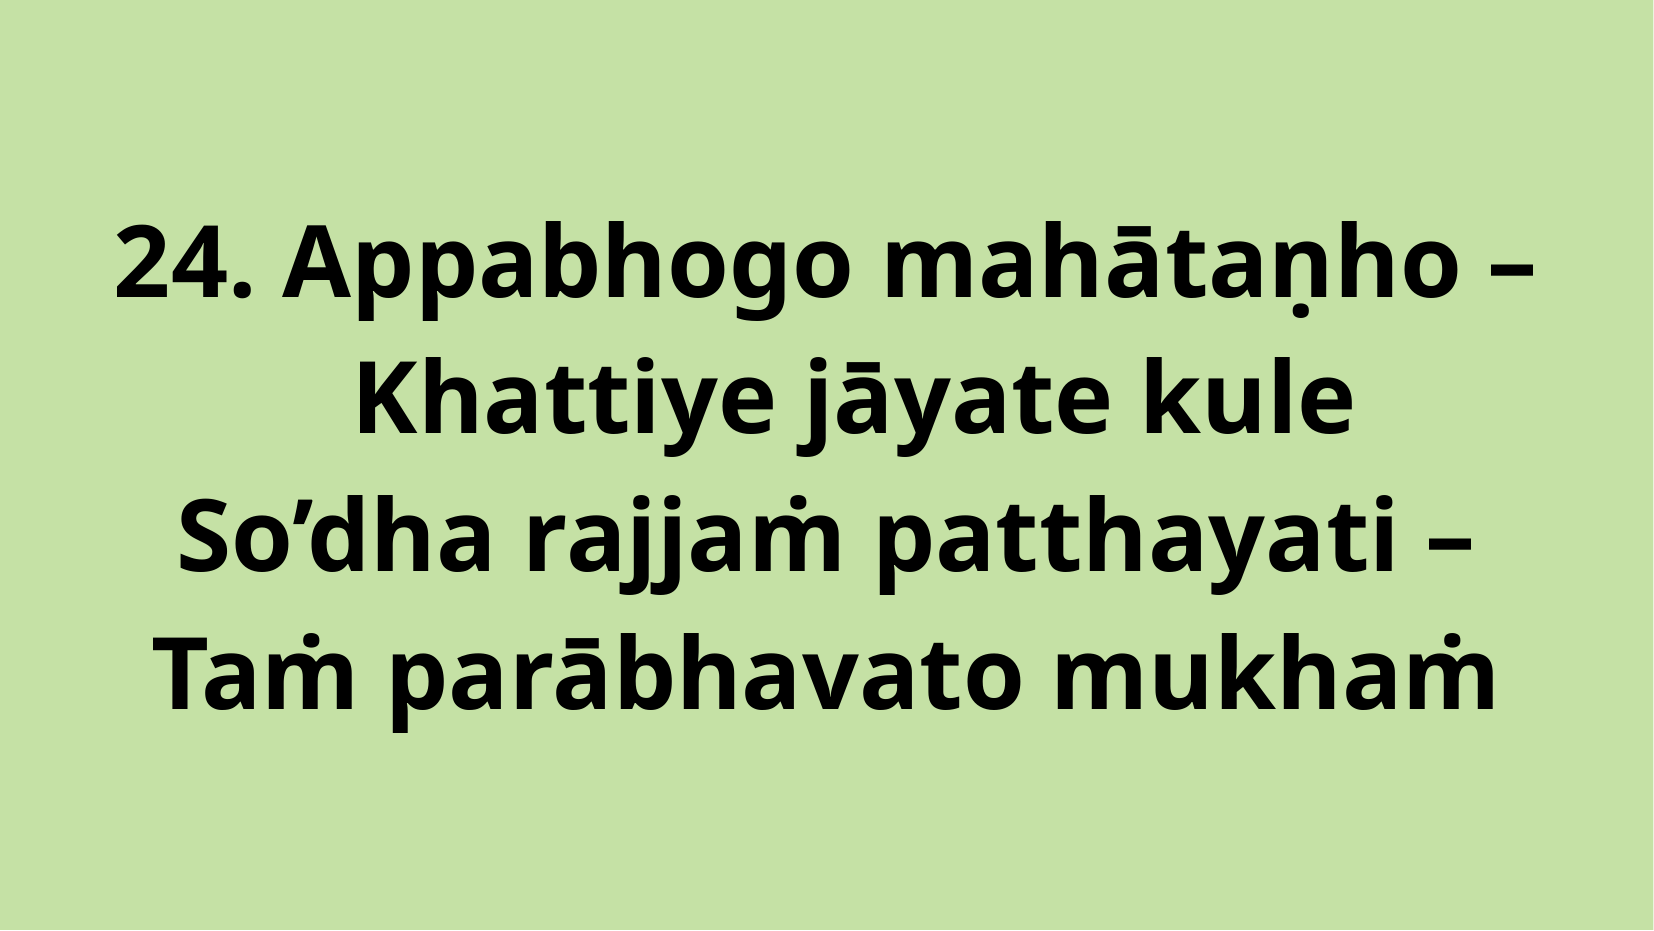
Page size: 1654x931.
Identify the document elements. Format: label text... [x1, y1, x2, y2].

subtitle 24. Appabhogo mahātaṇho – Khattiye jāyate kule So’dha rajjaṁ patthayati – Taṁ parābhavato mukhaṁ [82, 0, 1571, 931]
